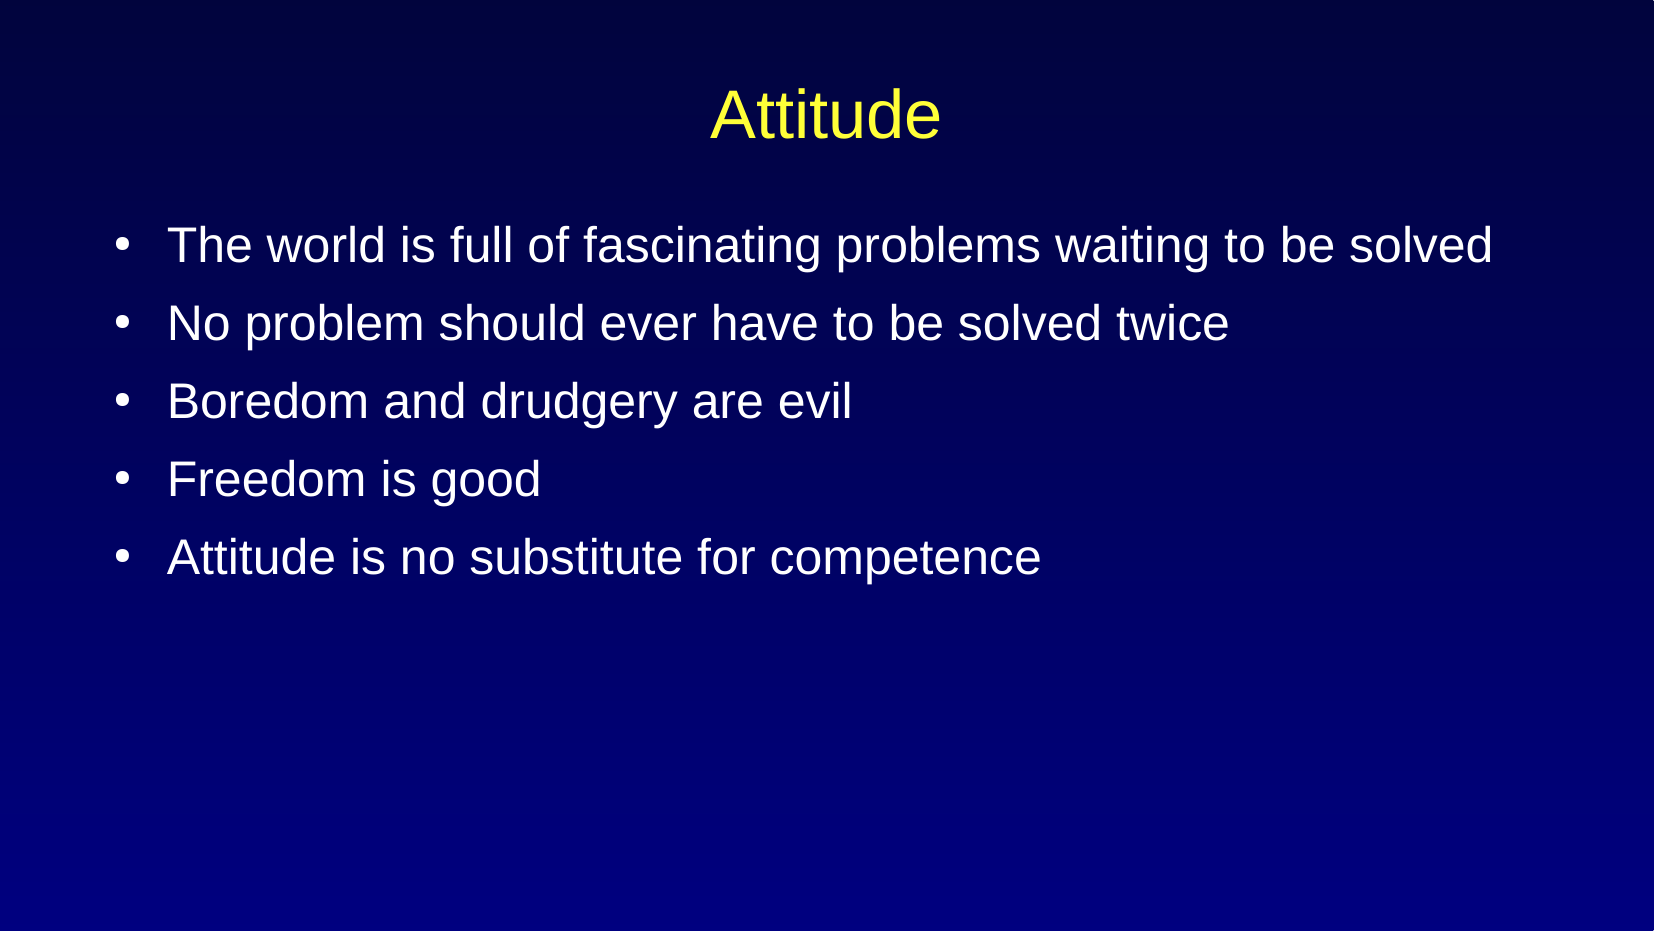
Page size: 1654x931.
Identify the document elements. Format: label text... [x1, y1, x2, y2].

title Attitude [82, 37, 1571, 193]
list The world is full of fascinating problems waiting to be solved No problem should ever have to be solved twice Boredom and drudgery are evil Freedom is good Attitude is no substitute for competence [82, 217, 1571, 758]
